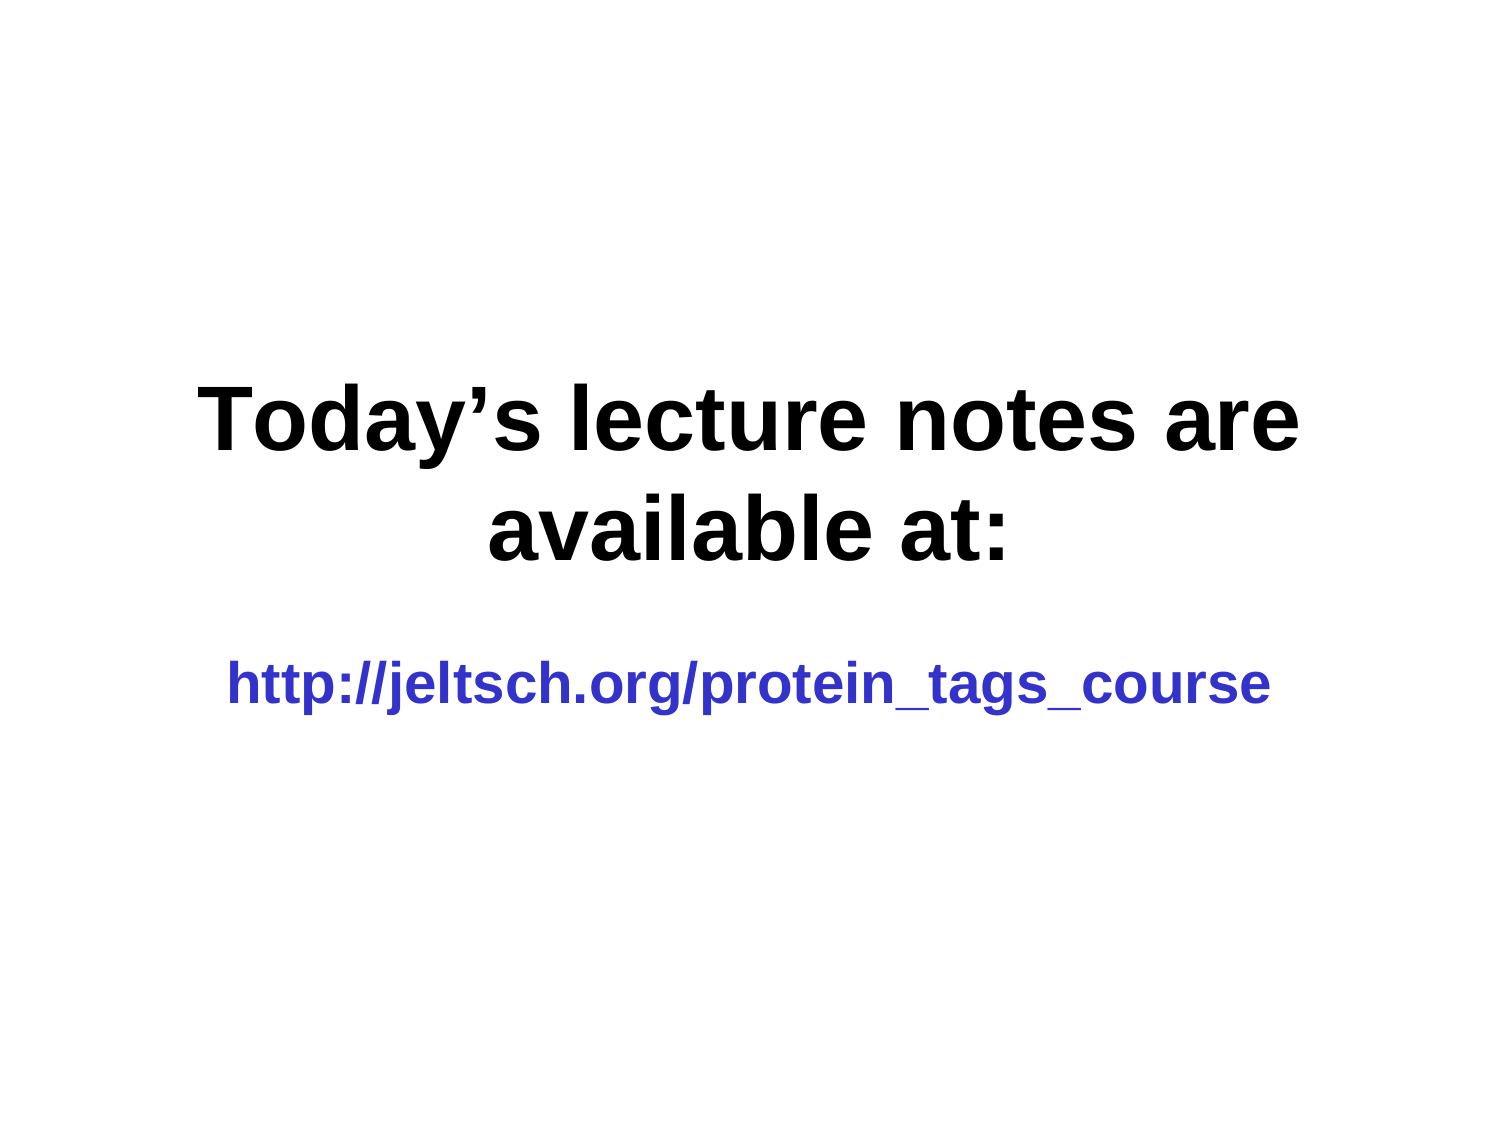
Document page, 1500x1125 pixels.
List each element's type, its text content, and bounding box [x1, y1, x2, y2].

title Today’s lecture notes are available at: [112, 351, 1388, 587]
subtitle http://jeltsch.org/protein_tags_course [137, 637, 1363, 926]
